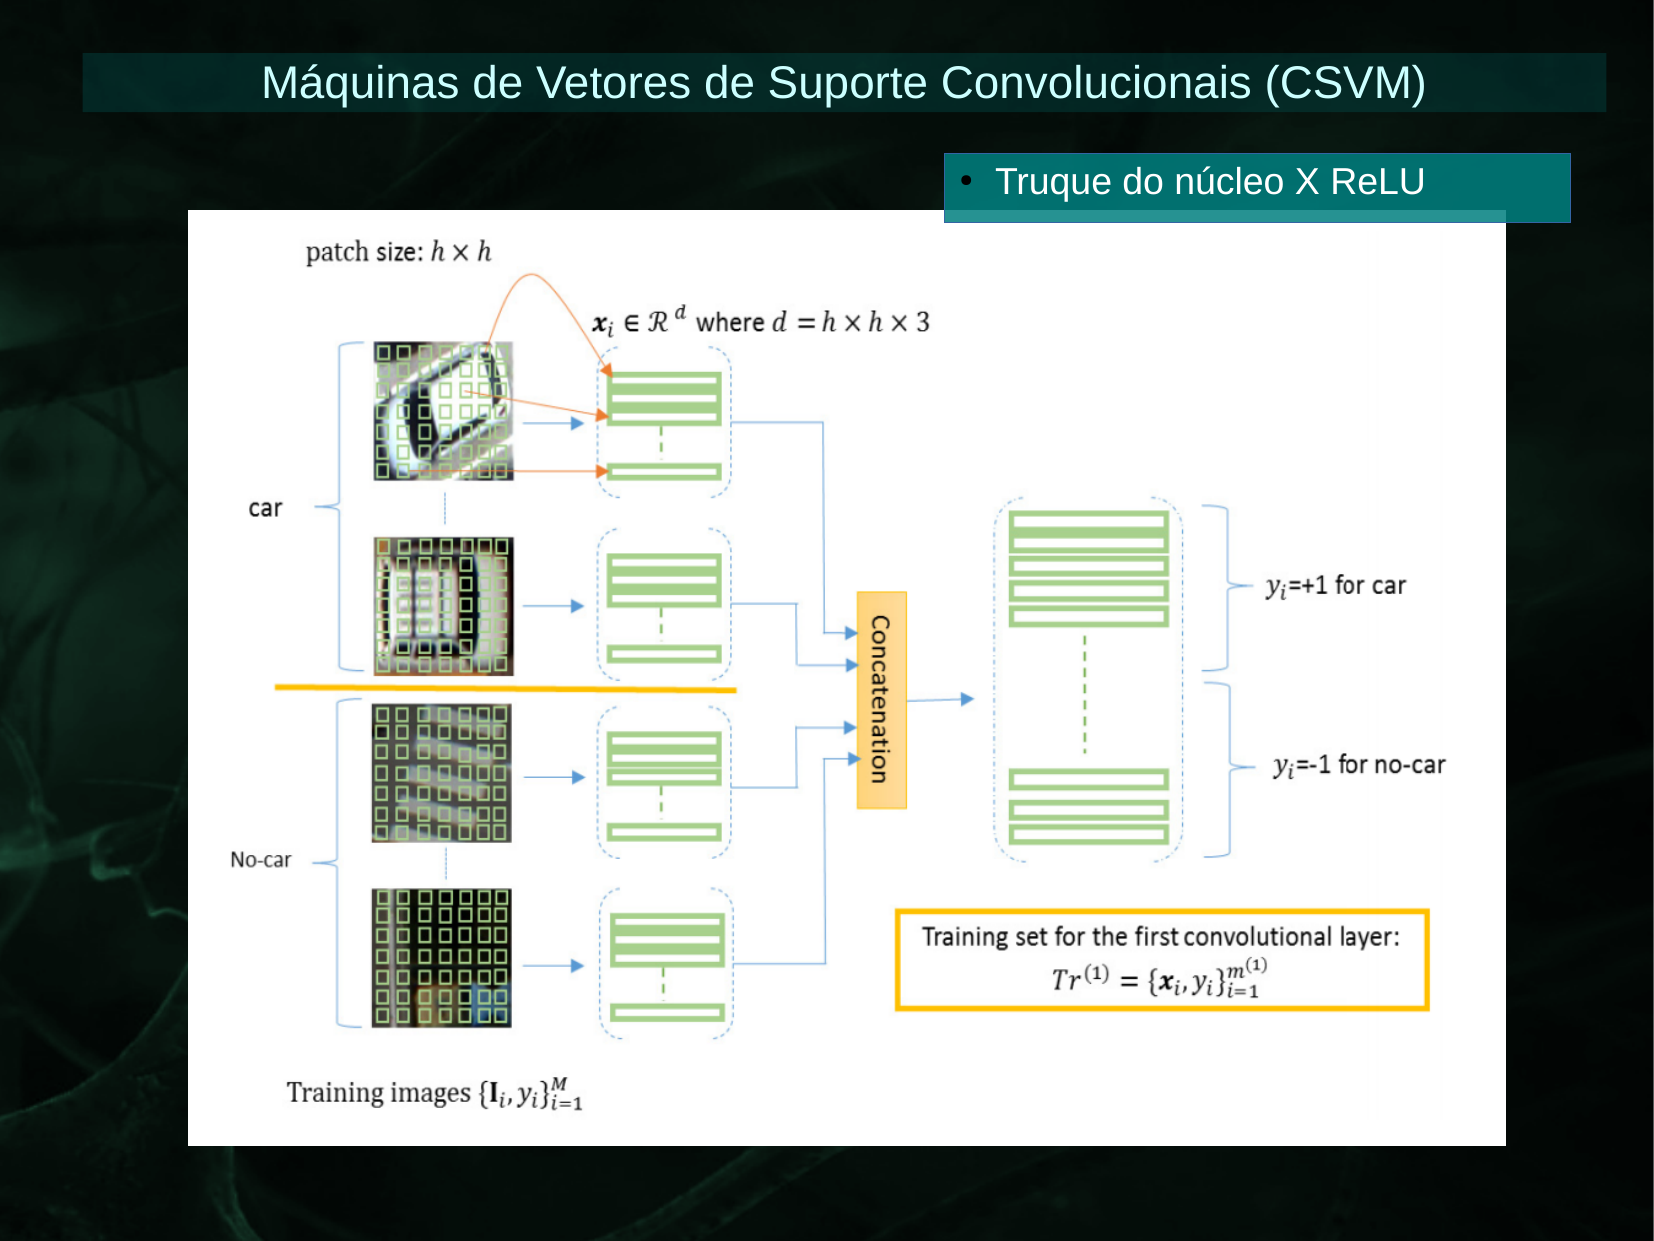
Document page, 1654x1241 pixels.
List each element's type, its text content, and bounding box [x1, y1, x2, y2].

text_box Máquinas de Vetores de Suporte Convolucionais (CSVM) [82, 53, 1607, 113]
text_box Truque do núcleo X ReLU [944, 153, 1571, 223]
picture [0, 0, 1654, 1241]
